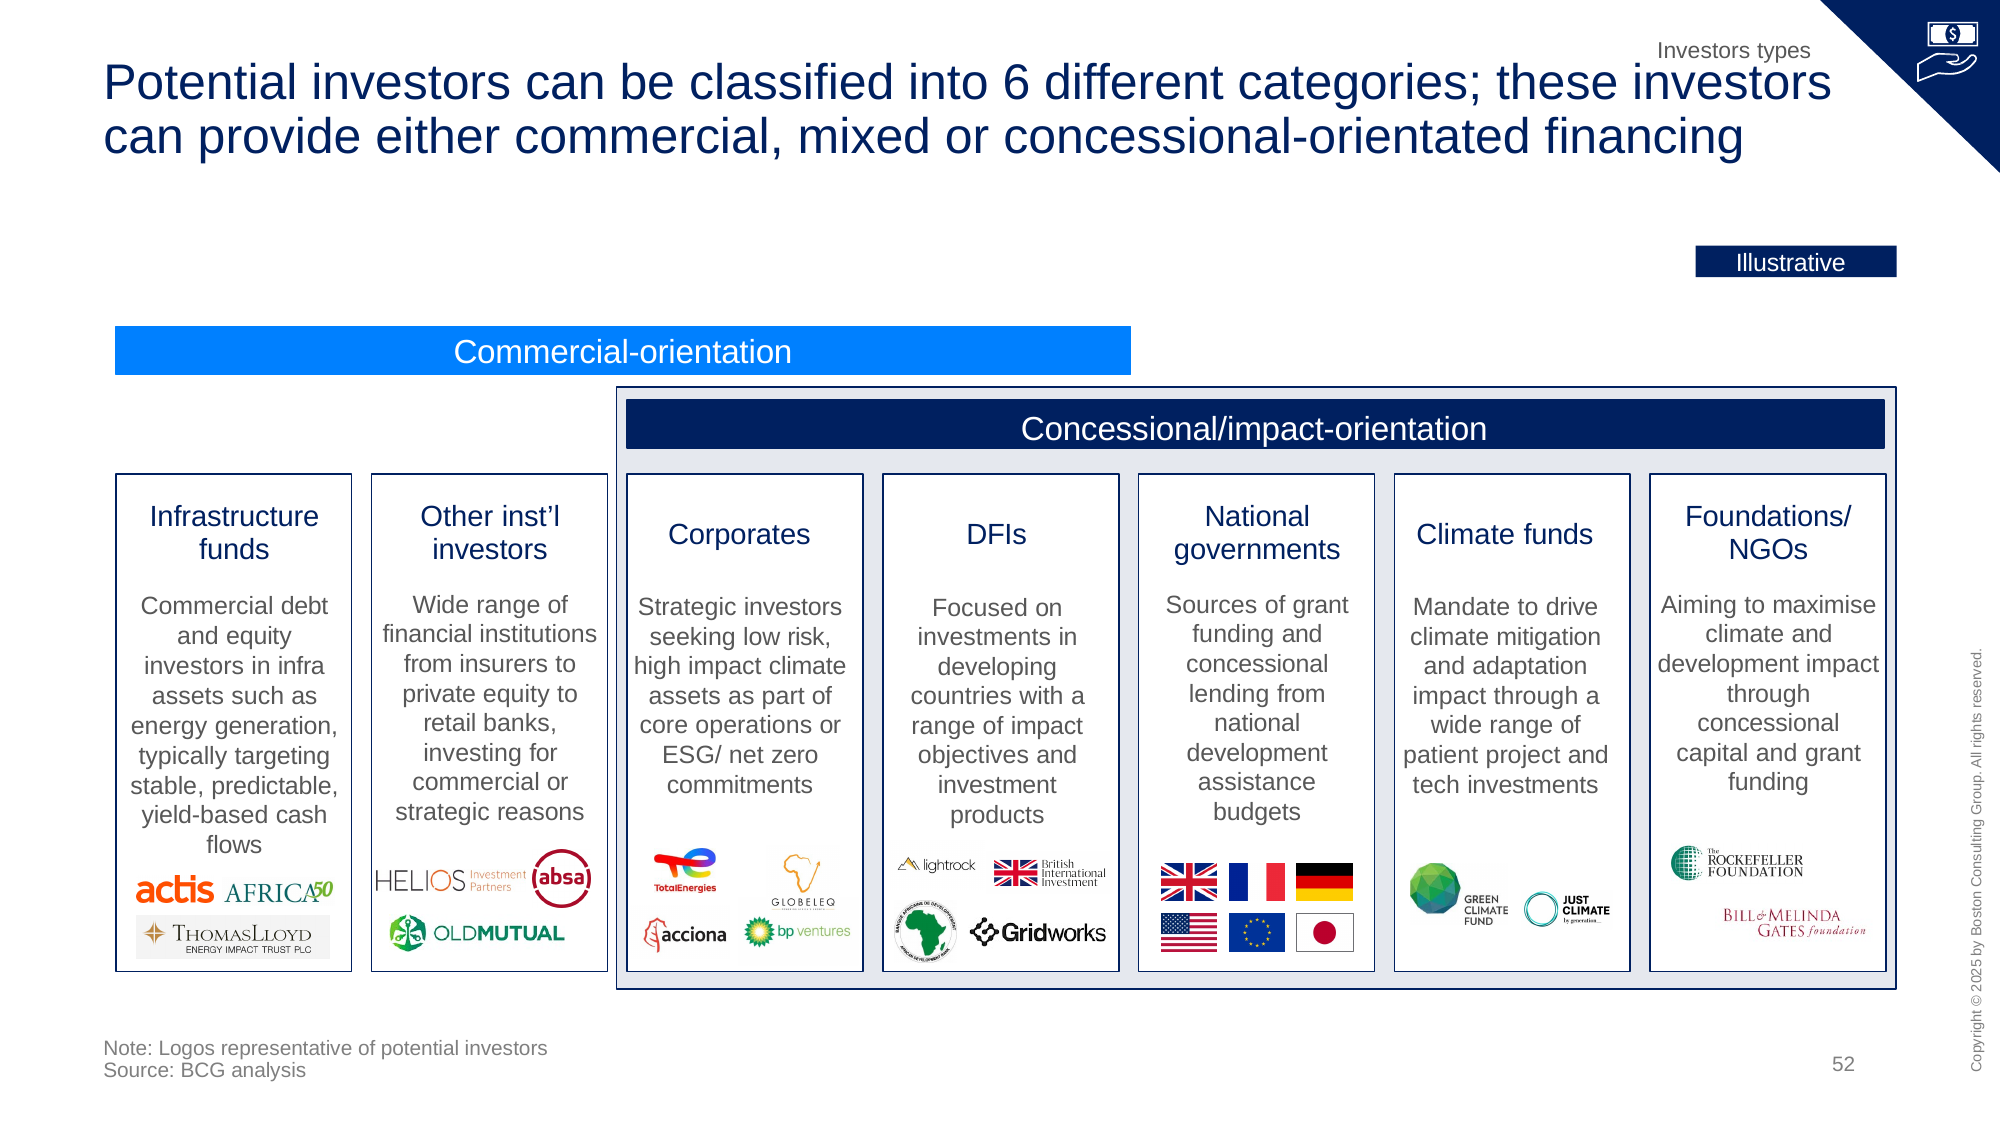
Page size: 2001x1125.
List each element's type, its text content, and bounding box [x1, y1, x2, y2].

picture [1715, 885, 1873, 960]
text_box [1820, 0, 2000, 173]
text_box Investors types [1655, 34, 1813, 55]
picture [630, 905, 730, 959]
picture [894, 900, 957, 963]
picture [890, 840, 985, 890]
text_box Other inst’l investors Wide range of financial institutions from insurers to private equity to retail banks, investing for commercial or strategic reasons [372, 475, 607, 832]
text_box DFIs Focused on investments in developing countries with a range of impact objectives and investment products [882, 473, 1119, 833]
picture [136, 915, 330, 959]
text_box Commercial-orientation [115, 326, 1131, 375]
picture [738, 845, 859, 966]
picture [389, 914, 565, 952]
text_box Illustrative [1695, 245, 1897, 278]
picture [986, 851, 1113, 894]
text_box National governments Sources of grant funding and concessional lending from national development assistance budgets [1138, 473, 1375, 832]
text_box Corporates Strategic investors seeking low risk, high impact climate assets as part of core operations or ESG/ net zero commitments [627, 473, 864, 803]
text_box [616, 387, 1896, 989]
text_box Note: Logos representative of potential investors Source: BCG analysis [103, 1037, 1585, 1082]
picture [376, 869, 526, 892]
text_box Foundations/ NGOs Aiming to maximise climate and development impact through concessional capital and grant funding [1650, 473, 1886, 802]
picture [222, 877, 335, 906]
picture [1521, 890, 1613, 930]
text_box Concessional/impact-orientation [627, 390, 1884, 448]
text_box Climate funds Mandate to drive climate mitigation and adaptation impact through a wide range of patient project and tech investments [1394, 473, 1631, 803]
picture [961, 910, 1109, 953]
picture [532, 849, 591, 908]
picture [1671, 843, 1803, 884]
picture [1161, 914, 1217, 952]
picture [1229, 863, 1285, 901]
picture [1297, 914, 1353, 951]
picture [1410, 863, 1508, 925]
picture [654, 848, 716, 894]
title Potential investors can be classified into 6 different categories; these investors can provide either commercial, mixed or concessional-orientated financing [103, 55, 1897, 165]
picture [136, 875, 214, 903]
picture [1229, 914, 1285, 952]
picture [1296, 863, 1353, 901]
text_box Infrastructure funds Commercial debt and equity investors in infra assets such as energy generation, typically targeting stable, predictable, yield-based cash flows [117, 475, 351, 865]
picture [1161, 863, 1217, 901]
